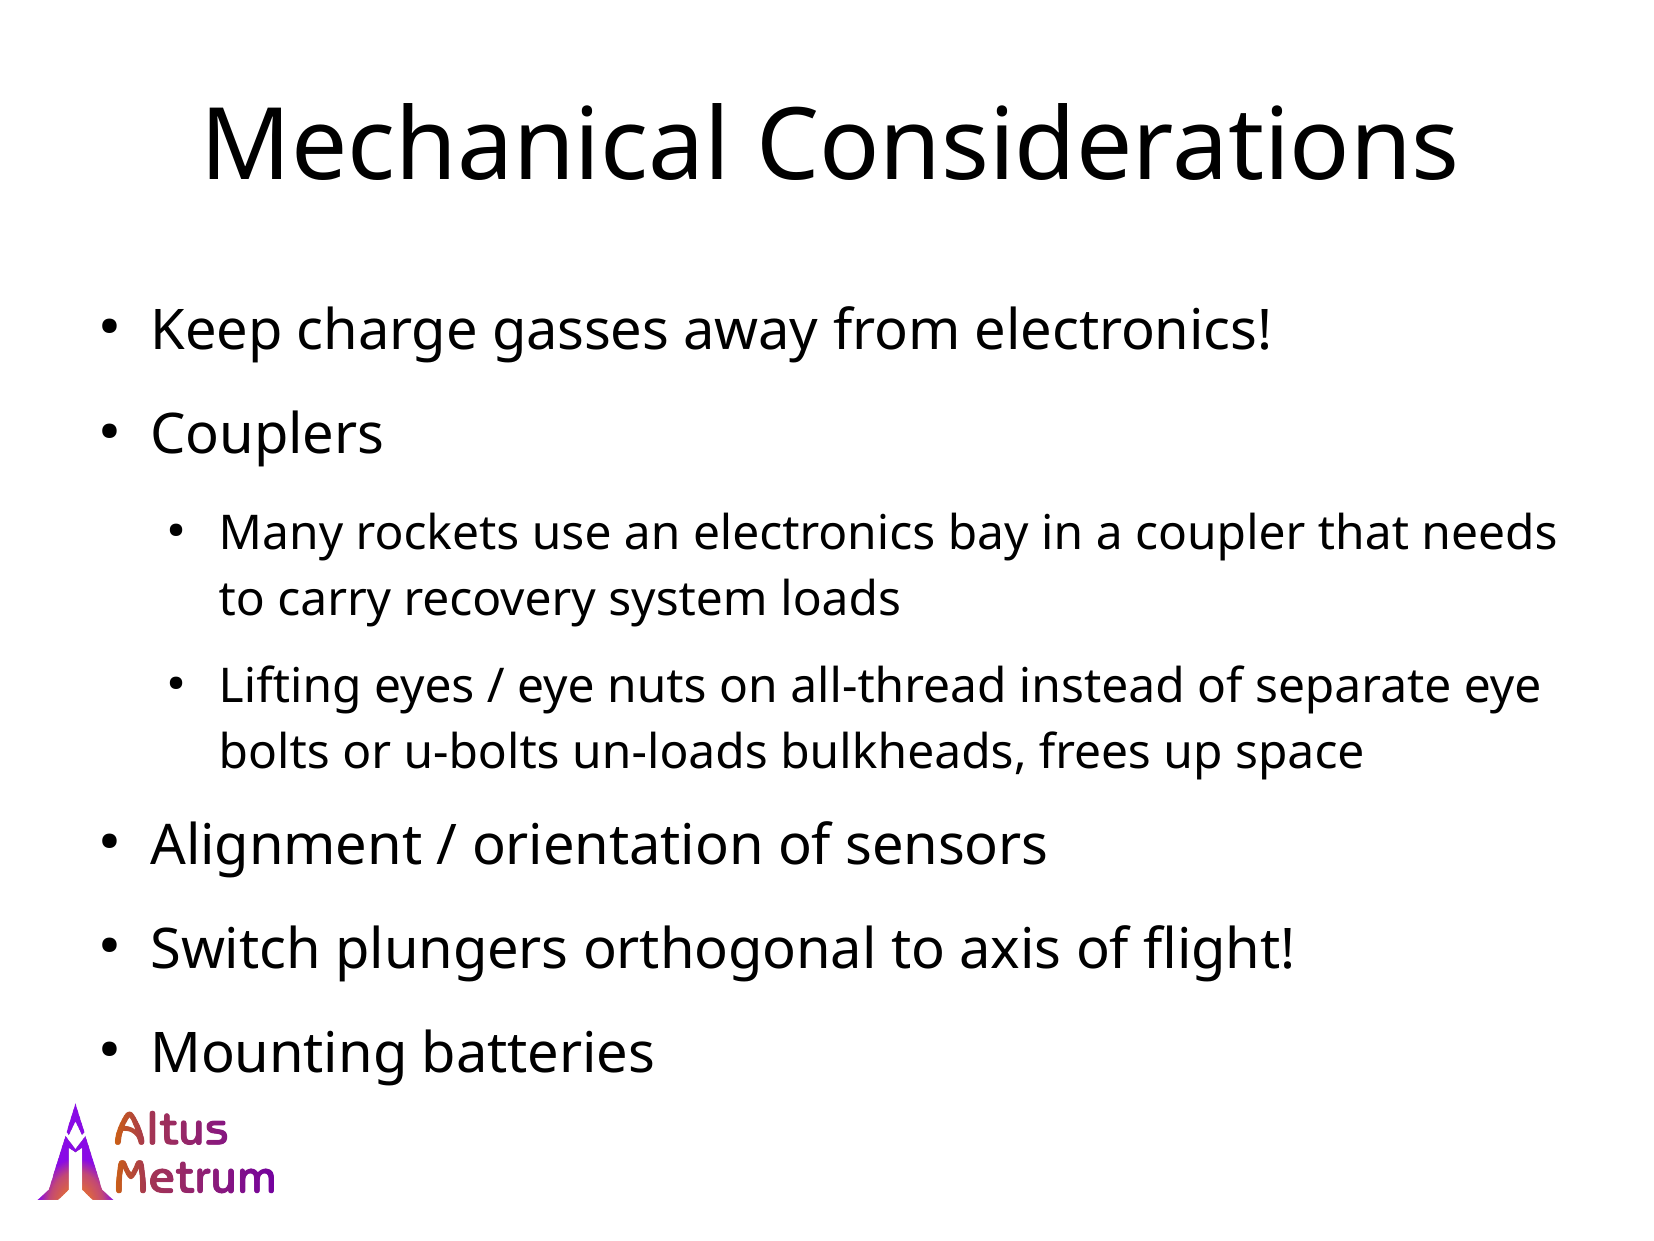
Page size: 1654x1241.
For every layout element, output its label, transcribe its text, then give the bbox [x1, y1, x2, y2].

title Mechanical Considerations [86, 55, 1576, 226]
list Keep charge gasses away from electronics! Couplers Many rockets use an electronics bay in a coupler that needs to carry recovery system loads Lifting eyes / eye nuts on all-thread instead of separate eye bolts or u-bolts un-loads bulkheads, frees up space Alignment / orientation of sensors Switch plungers orthogonal to axis of flight! Mounting batteries [82, 290, 1571, 1094]
picture [37, 1103, 274, 1200]
